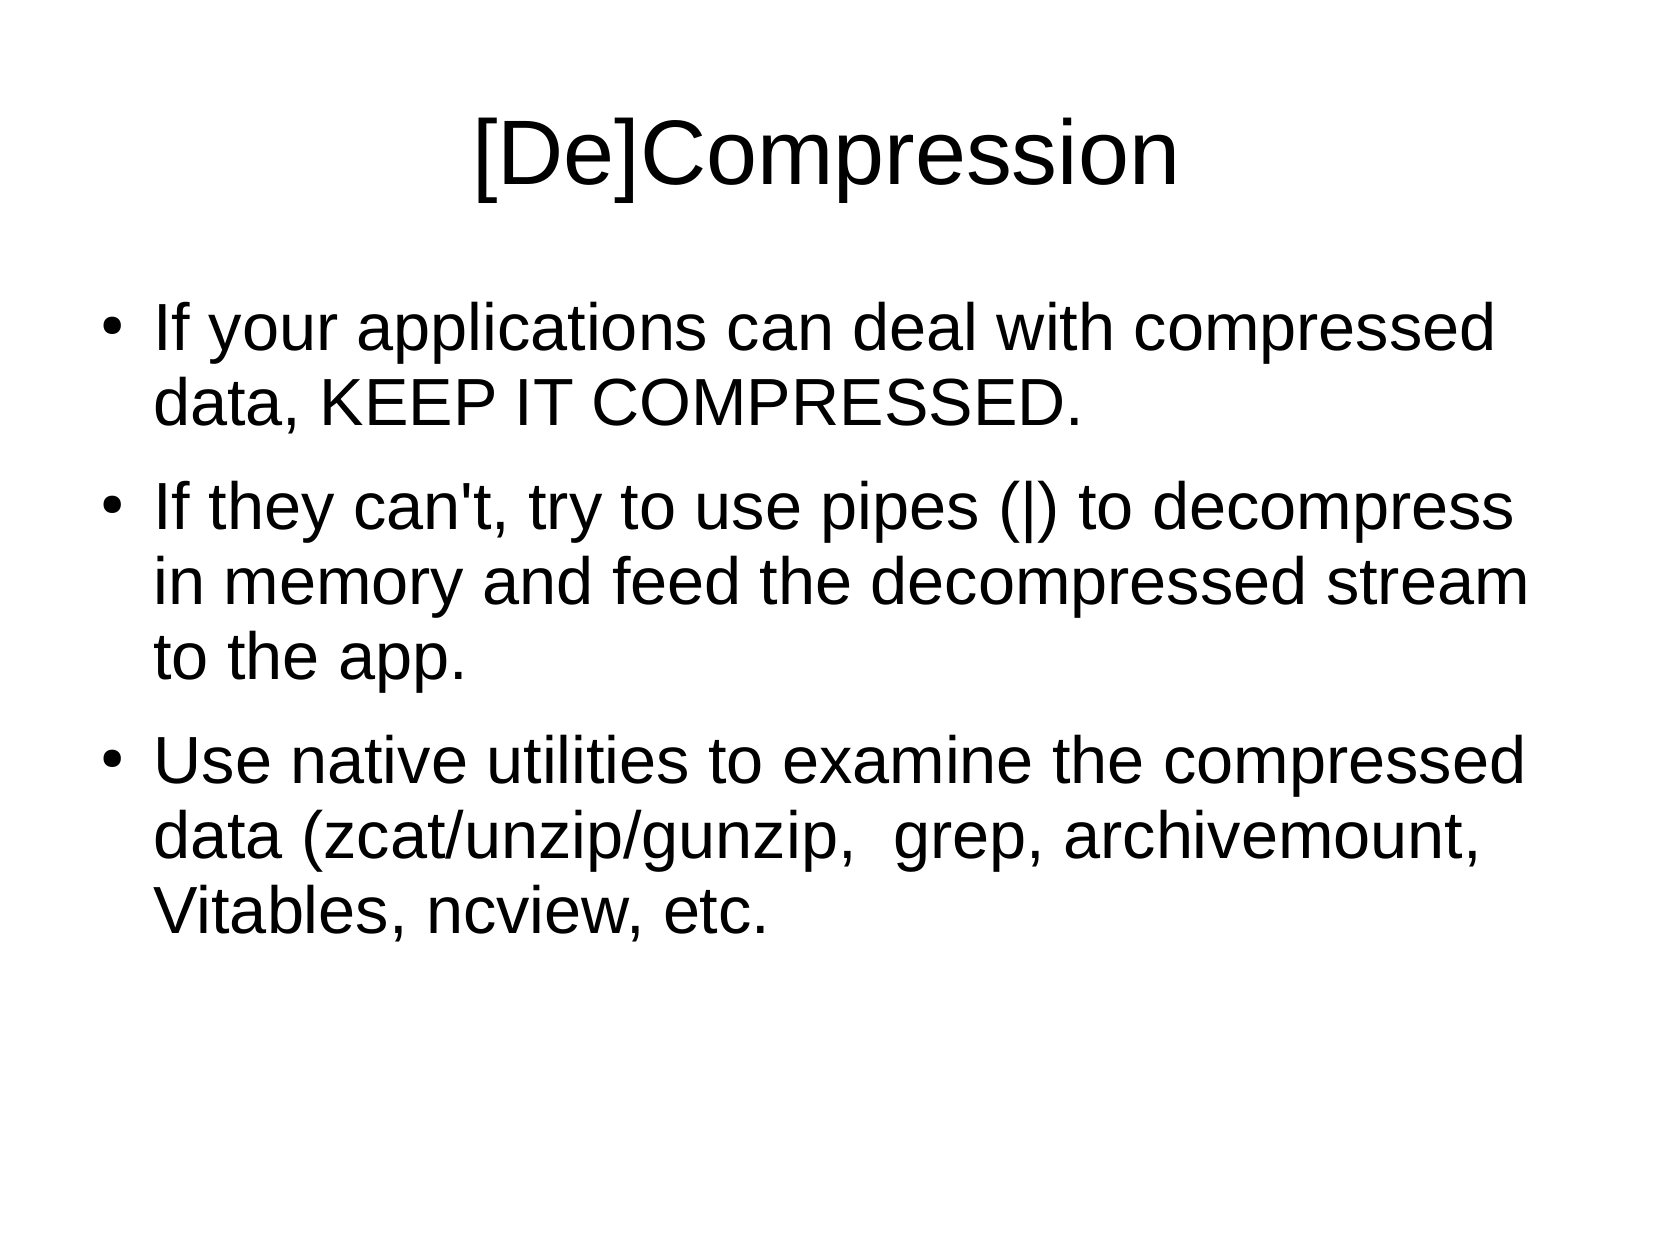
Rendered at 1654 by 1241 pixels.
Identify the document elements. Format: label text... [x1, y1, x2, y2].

list If your applications can deal with compressed data, KEEP IT COMPRESSED. If they can't, try to use pipes (|) to decompress in memory and feed the decompressed stream to the app. Use native utilities to examine the compressed data (zcat/unzip/gunzip, grep, archivemount, Vitables, ncview, etc. [82, 290, 1538, 1010]
title [De]Compression [82, 49, 1571, 257]
